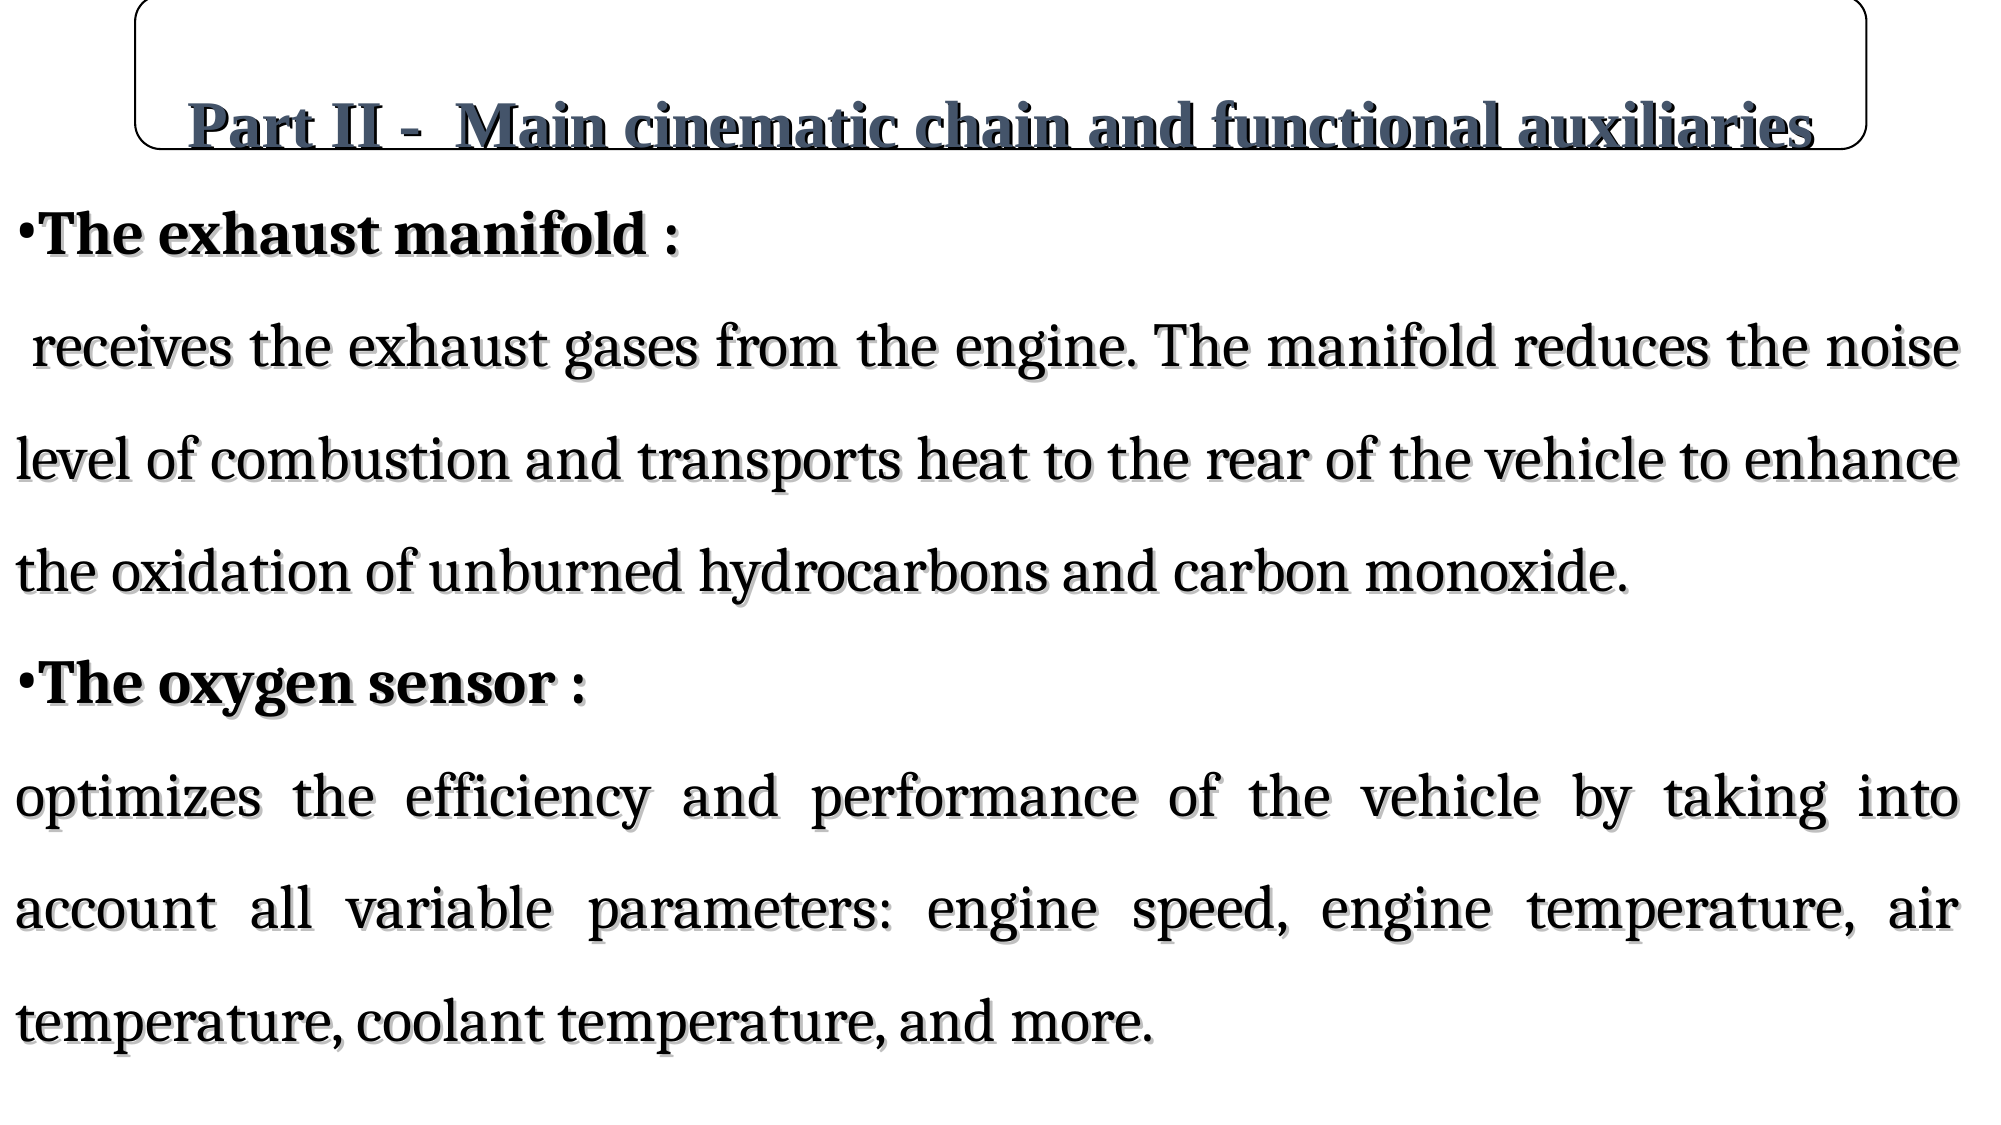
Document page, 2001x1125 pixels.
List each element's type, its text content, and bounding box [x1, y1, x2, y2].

text_box The exhaust manifold : receives the exhaust gases from the engine. The manifold reduces the noise level of combustion and transports heat to the rear of the vehicle to enhance the oxidation of unburned hydrocarbons and carbon monoxide. The oxygen sensor : optimizes the efficiency and performance of the vehicle by taking into account all variable parameters: engine speed, engine temperature, air temperature, coolant temperature, and more. [0, 147, 2000, 1061]
text_box Part II - Main cinematic chain and functional auxiliaries [135, 0, 1867, 147]
